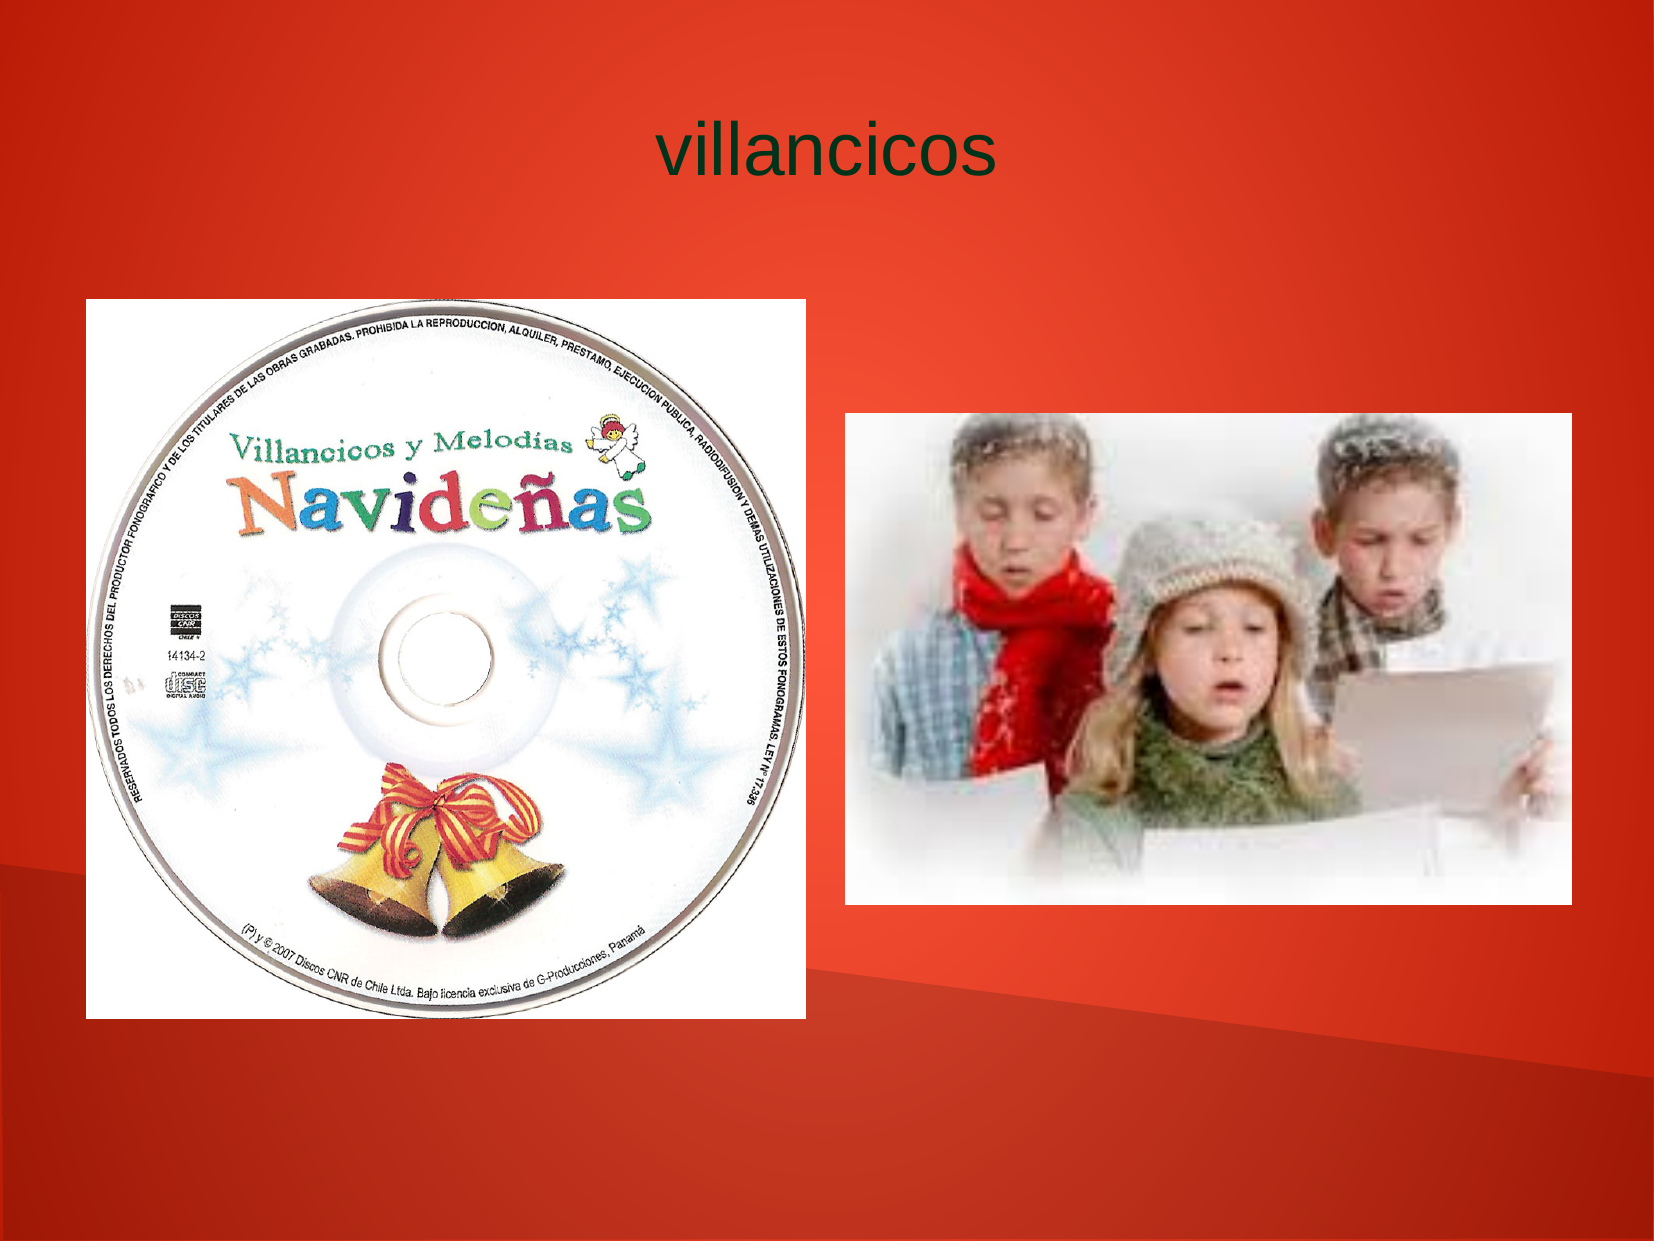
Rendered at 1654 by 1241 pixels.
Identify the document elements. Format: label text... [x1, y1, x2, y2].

picture [86, 299, 806, 1019]
title villancicos [82, 47, 1571, 252]
picture [845, 413, 1572, 905]
